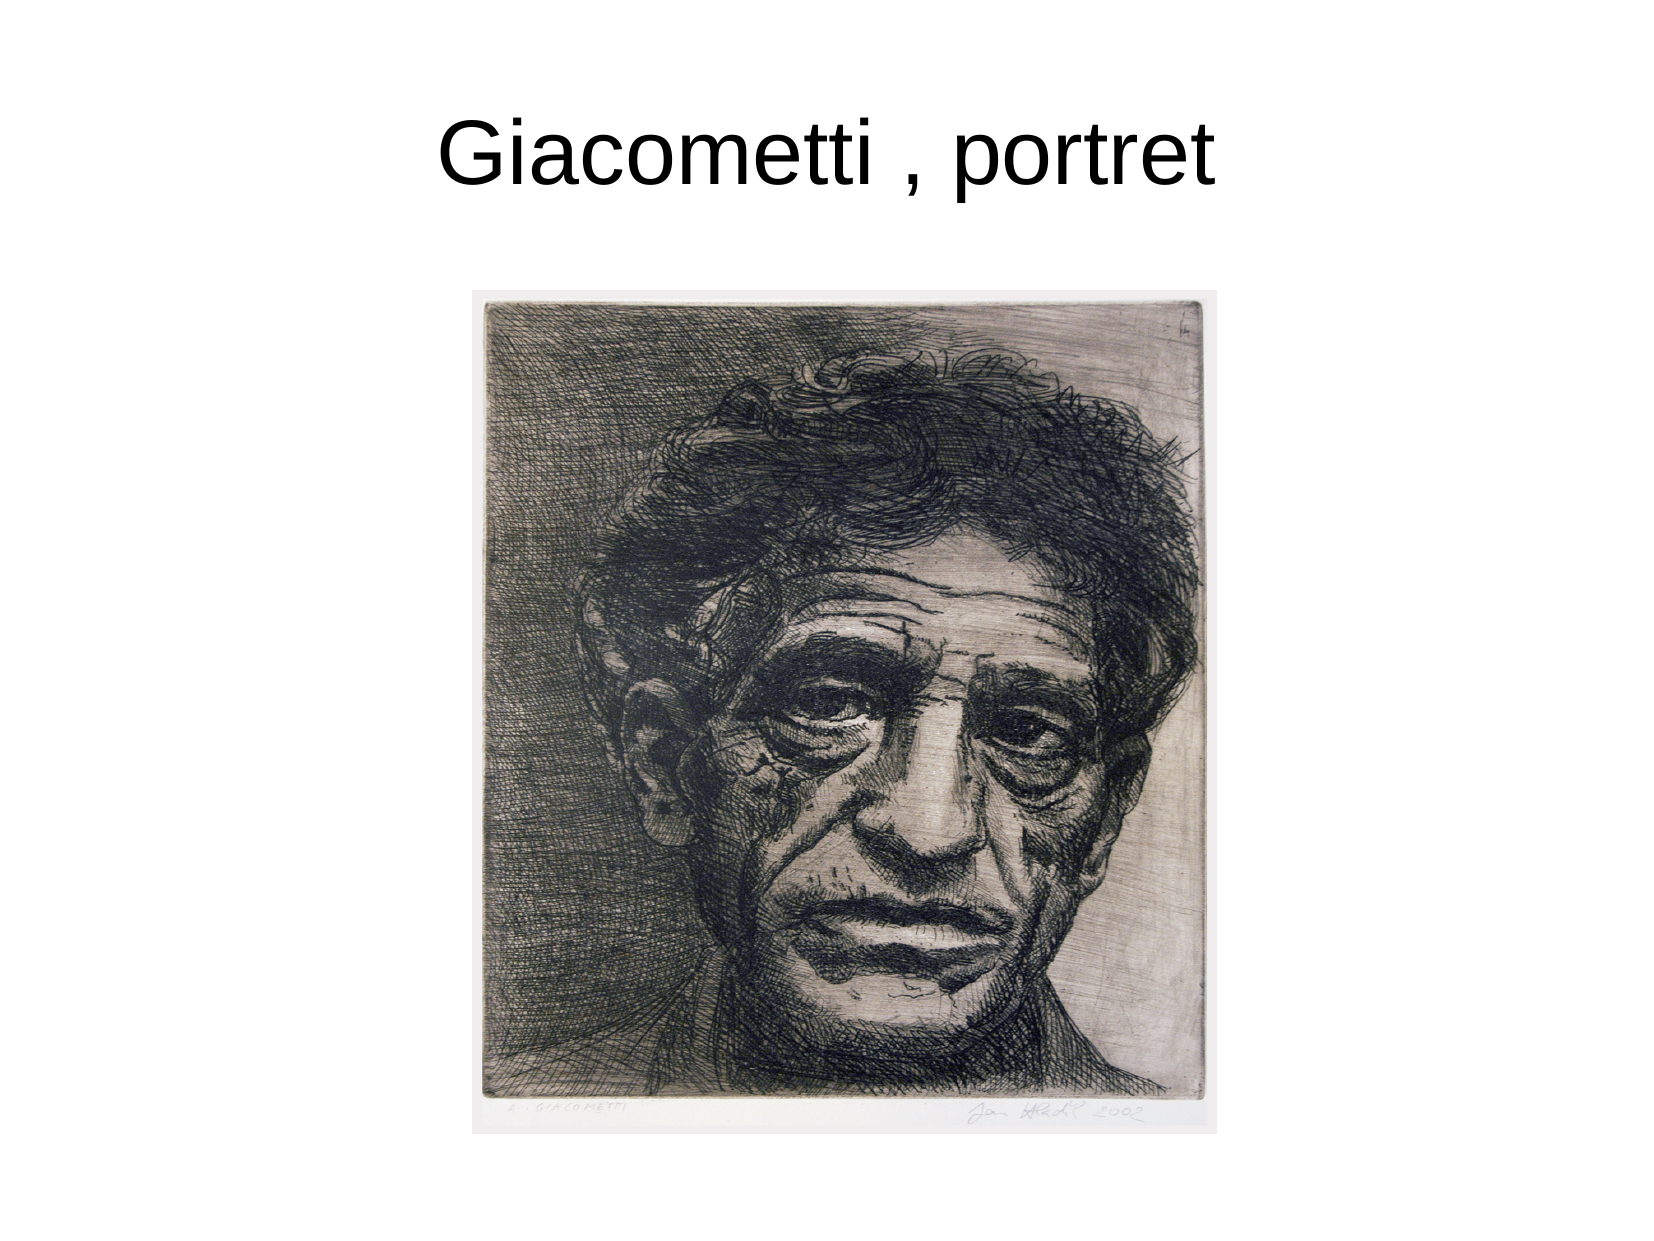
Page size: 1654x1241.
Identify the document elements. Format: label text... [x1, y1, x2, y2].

picture [472, 290, 1217, 1134]
title Giacometti , portret [82, 49, 1571, 257]
